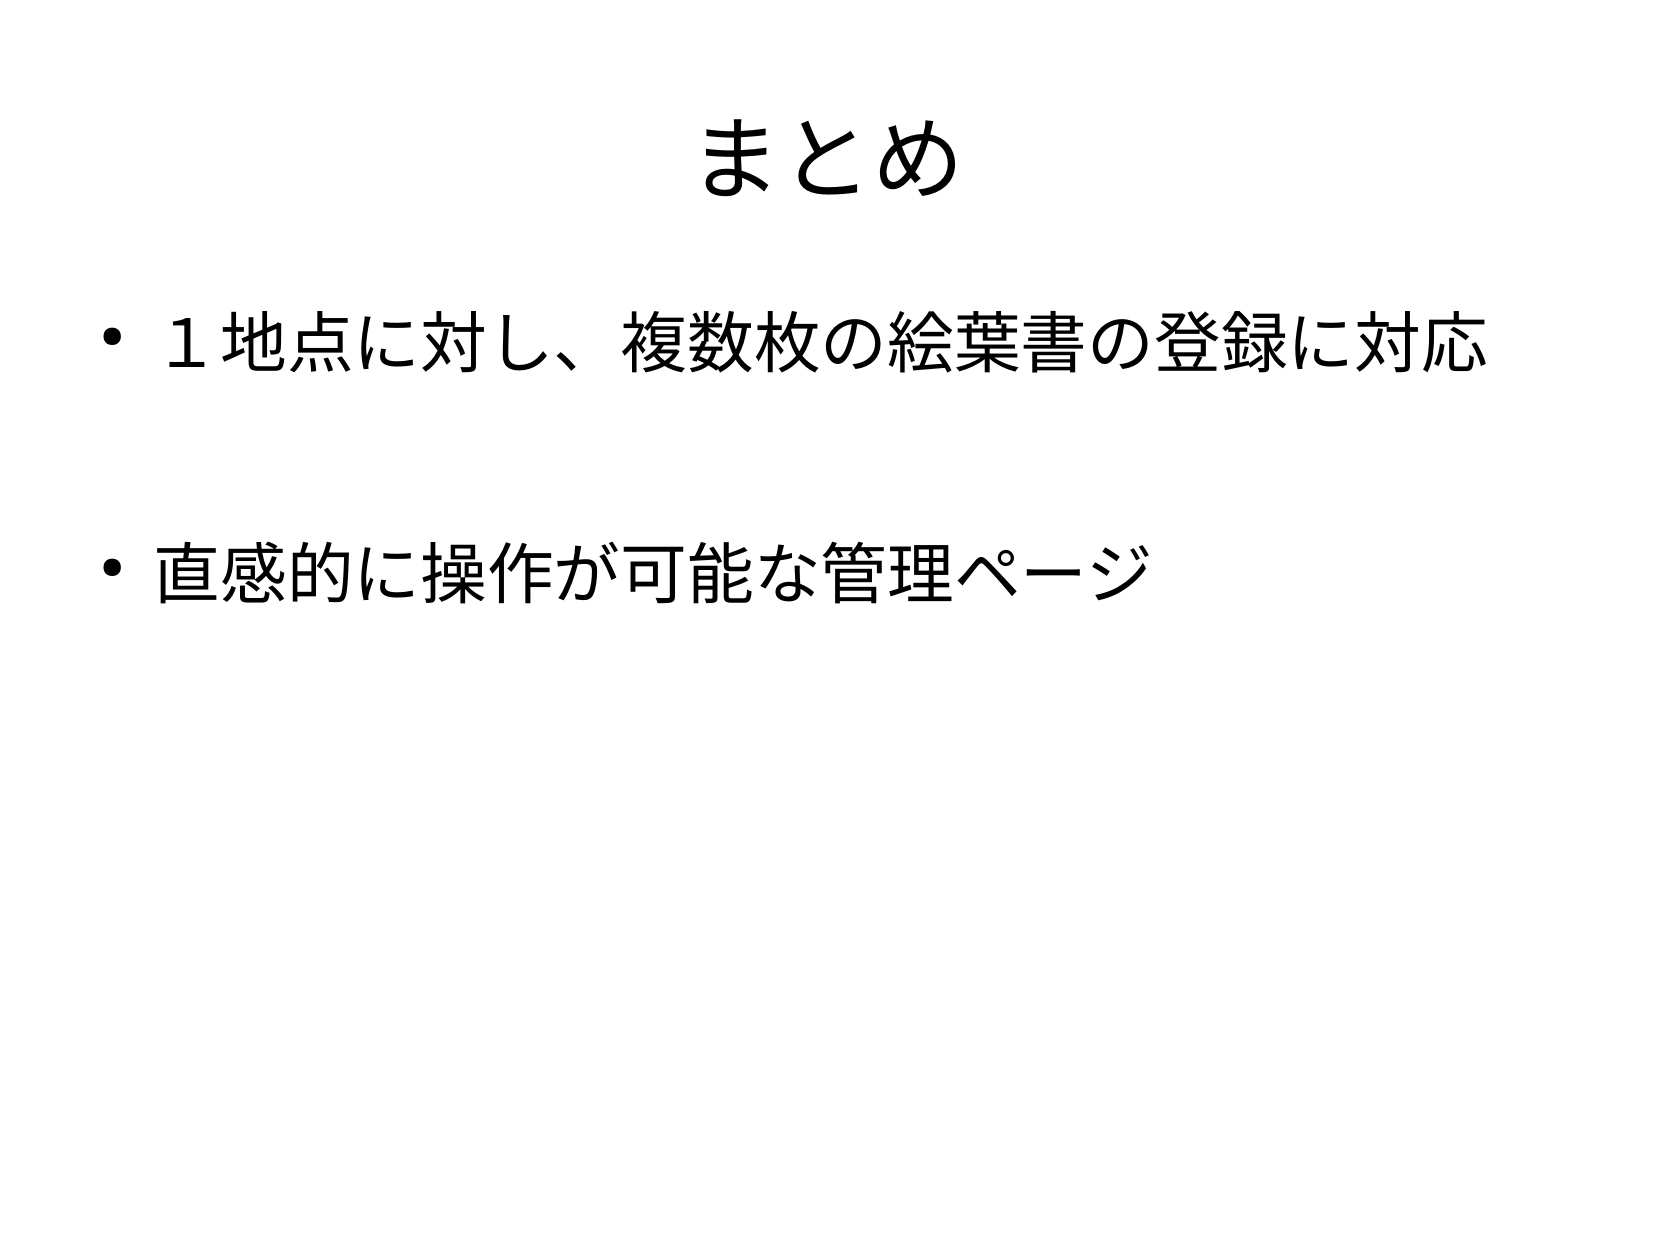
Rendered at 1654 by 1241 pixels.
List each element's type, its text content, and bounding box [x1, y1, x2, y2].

title まとめ [82, 56, 1571, 250]
list １地点に対し、複数枚の絵葉書の登録に対応 直感的に操作が可能な管理ページ [82, 290, 1571, 1094]
